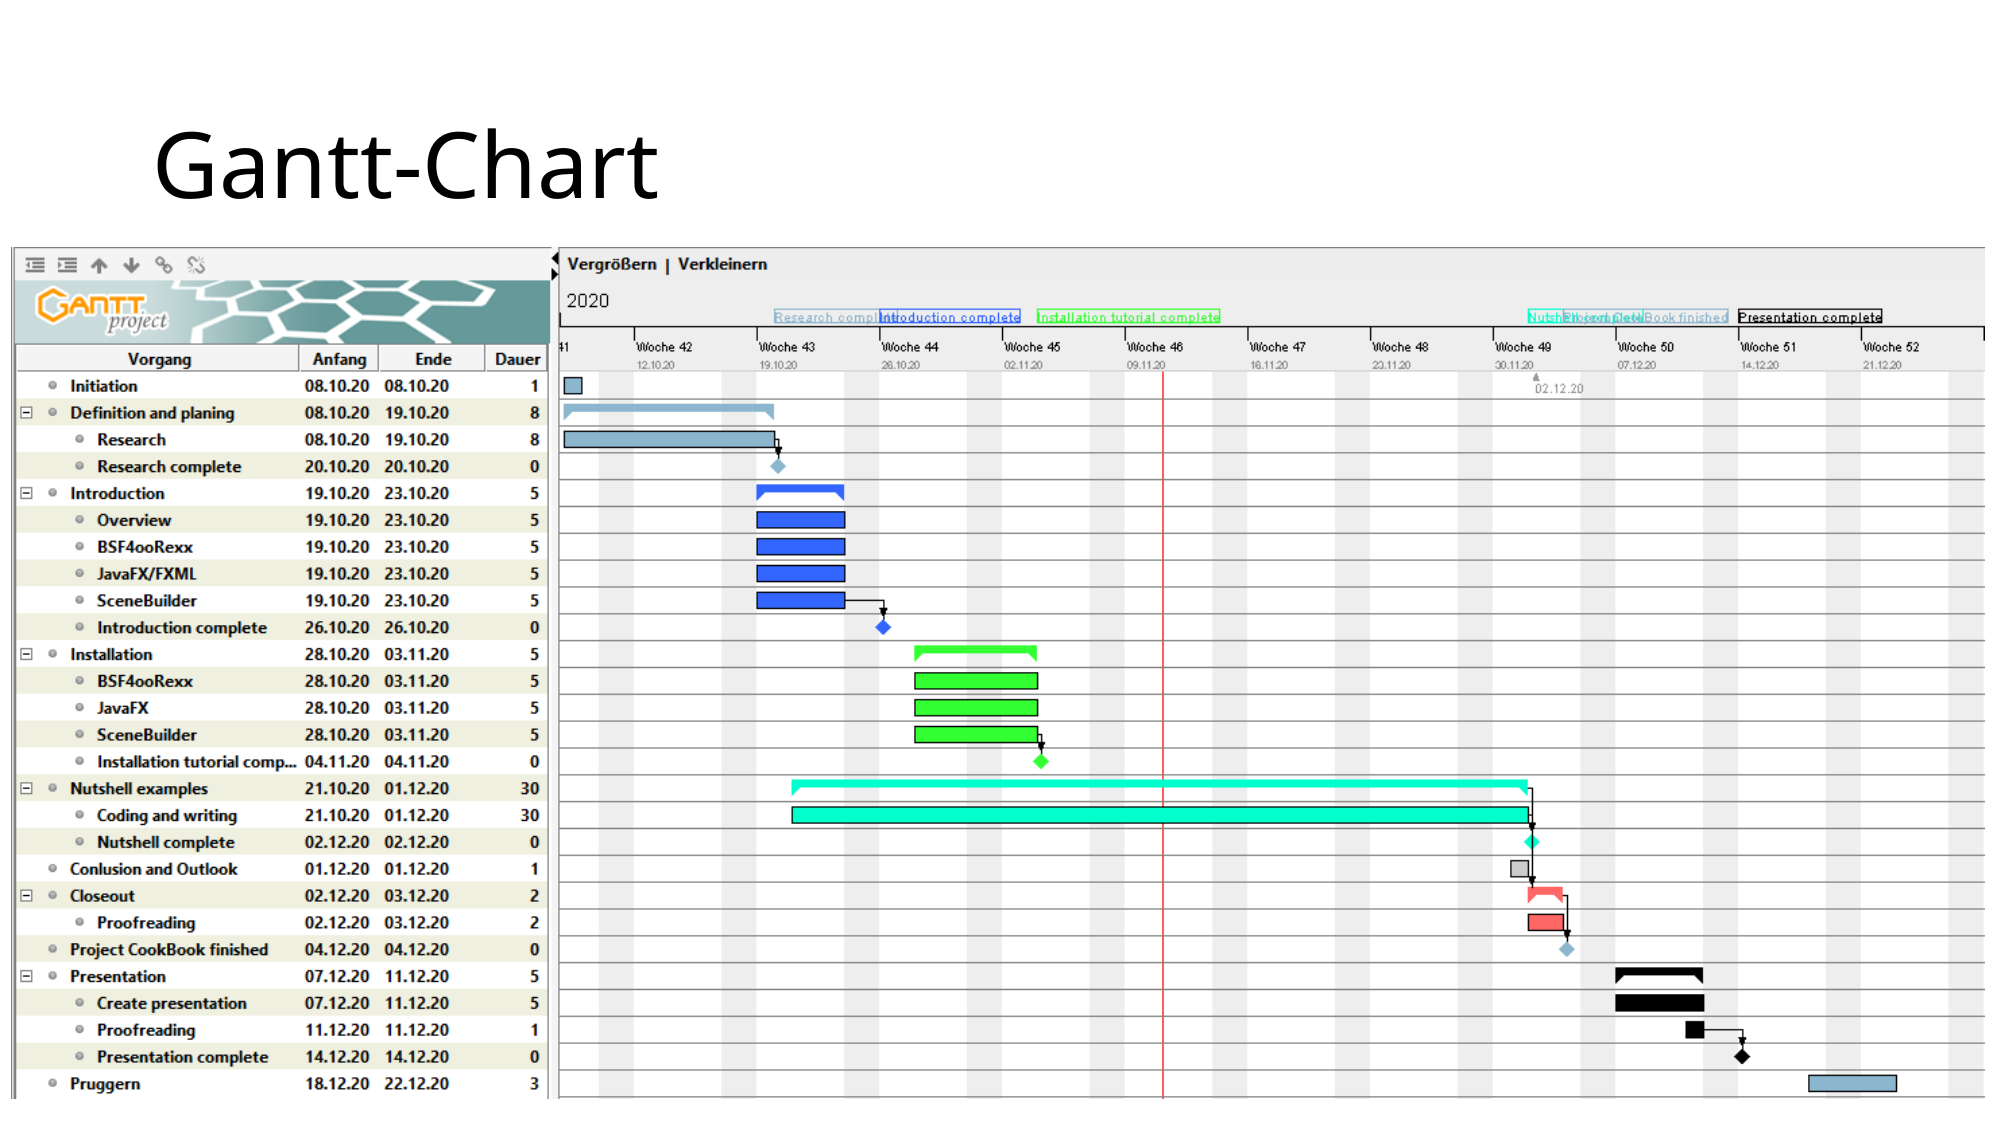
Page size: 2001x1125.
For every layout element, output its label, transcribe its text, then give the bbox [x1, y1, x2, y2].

picture [11, 247, 1985, 1099]
title Gantt-Chart [137, 59, 1863, 247]
